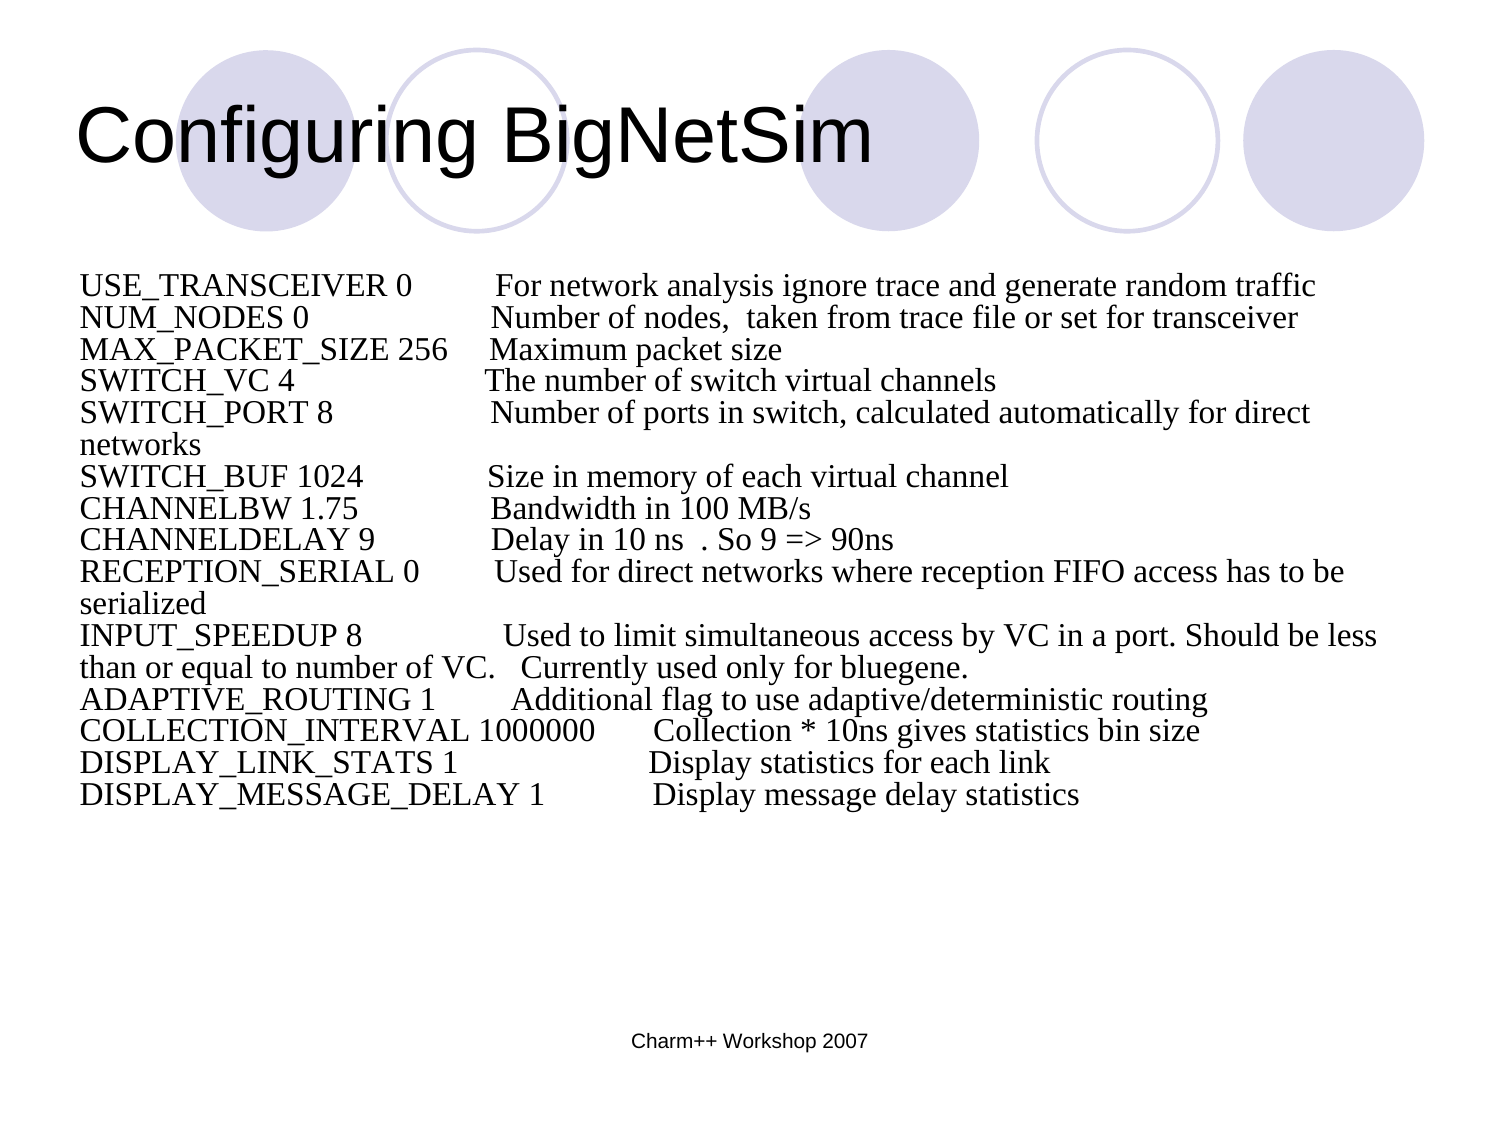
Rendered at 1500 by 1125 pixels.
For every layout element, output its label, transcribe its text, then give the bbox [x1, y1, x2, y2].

title Configuring BigNetSim [75, 45, 1426, 233]
text_box USE_TRANSCEIVER 0 For network analysis ignore trace and generate random traffic NUM_NODES 0 Number of nodes, taken from trace file or set for transceiver MAX_PACKET_SIZE 256 Maximum packet size SWITCH_VC 4 The number of switch virtual channels SWITCH_PORT 8 Number of ports in switch, calculated automatically for direct networks SWITCH_BUF 1024 Size in memory of each virtual channel CHANNELBW 1.75 Bandwidth in 100 MB/s CHANNELDELAY 9 Delay in 10 ns . So 9 => 90ns RECEPTION_SERIAL 0 Used for direct networks where reception FIFO access has to be serialized INPUT_SPEEDUP 8 Used to limit simultaneous access by VC in a port. Should be less than or equal to number of VC. Currently used only for bluegene. ADAPTIVE_ROUTING 1 Additional flag to use adaptive/deterministic routing COLLECTION_INTERVAL 1000000 Collection * 10ns gives statistics bin size DISPLAY_LINK_STATS 1 Display statistics for each link DISPLAY_MESSAGE_DELAY 1 Display message delay statistics [79, 270, 1403, 876]
